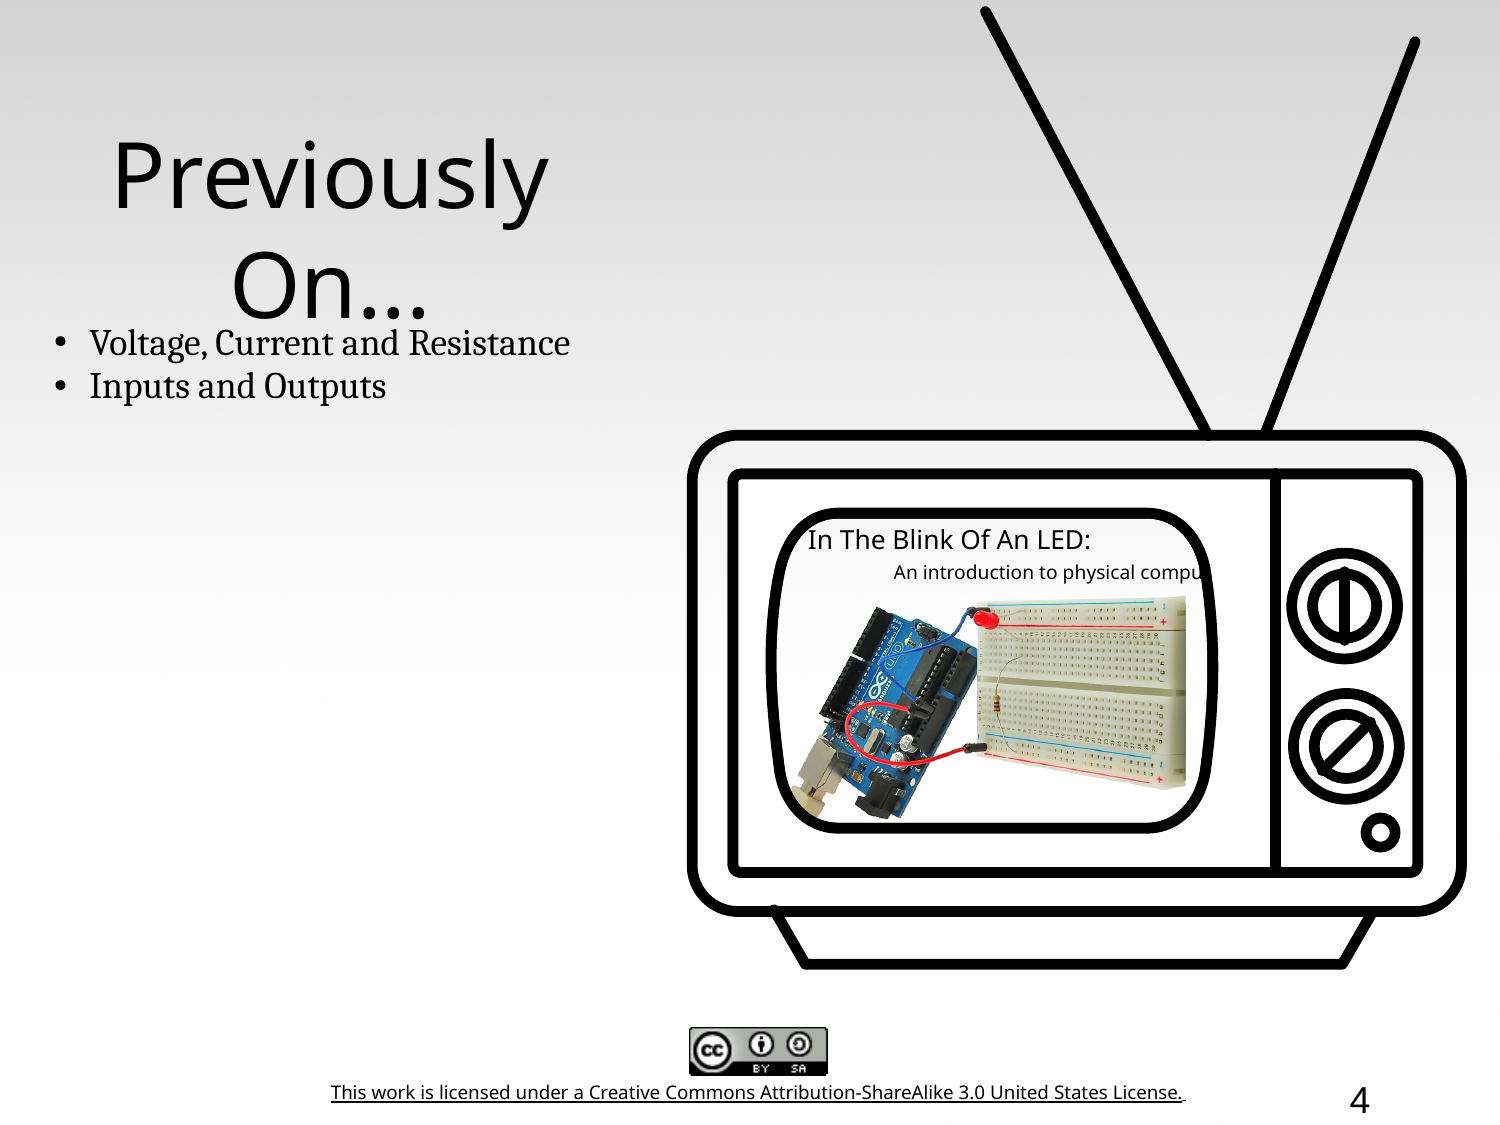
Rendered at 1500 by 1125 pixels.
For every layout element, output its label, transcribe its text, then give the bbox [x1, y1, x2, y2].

title Previously On... [23, 132, 637, 321]
picture [0, 0, 1500, 1125]
text_box Voltage, Current and Resistance Inputs and Outputs [39, 314, 781, 977]
